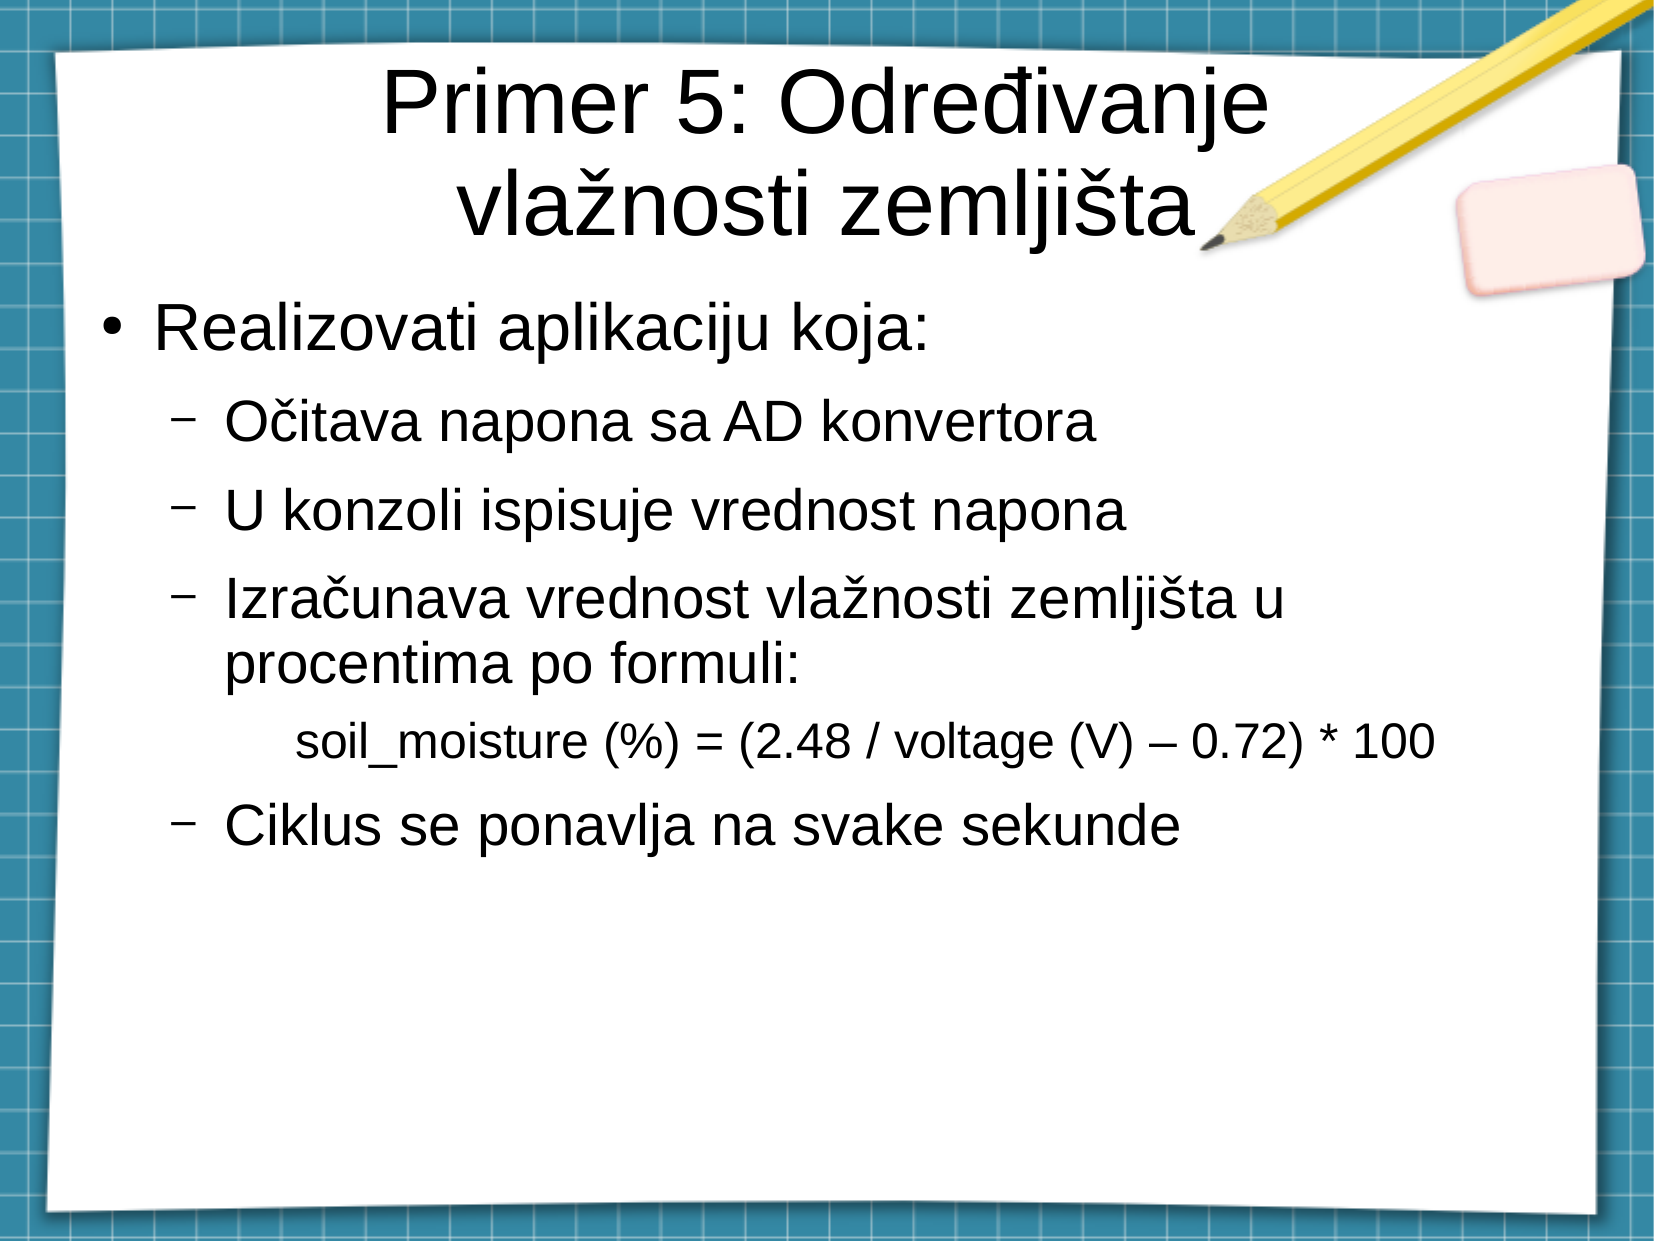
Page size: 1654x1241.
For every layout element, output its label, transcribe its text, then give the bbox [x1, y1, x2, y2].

title Primer 5: Određivanje vlažnosti zemljišta [82, 49, 1571, 257]
picture [0, 0, 1654, 1241]
list Realizovati aplikaciju koja: Očitava napona sa AD konvertora U konzoli ispisuje vrednost napona Izračunava vrednost vlažnosti zemljišta u procentima po formuli: soil_moisture (%) = (2.48 / voltage (V) – 0.72) * 100 Ciklus se ponavlja na svake sekunde [82, 290, 1571, 1010]
